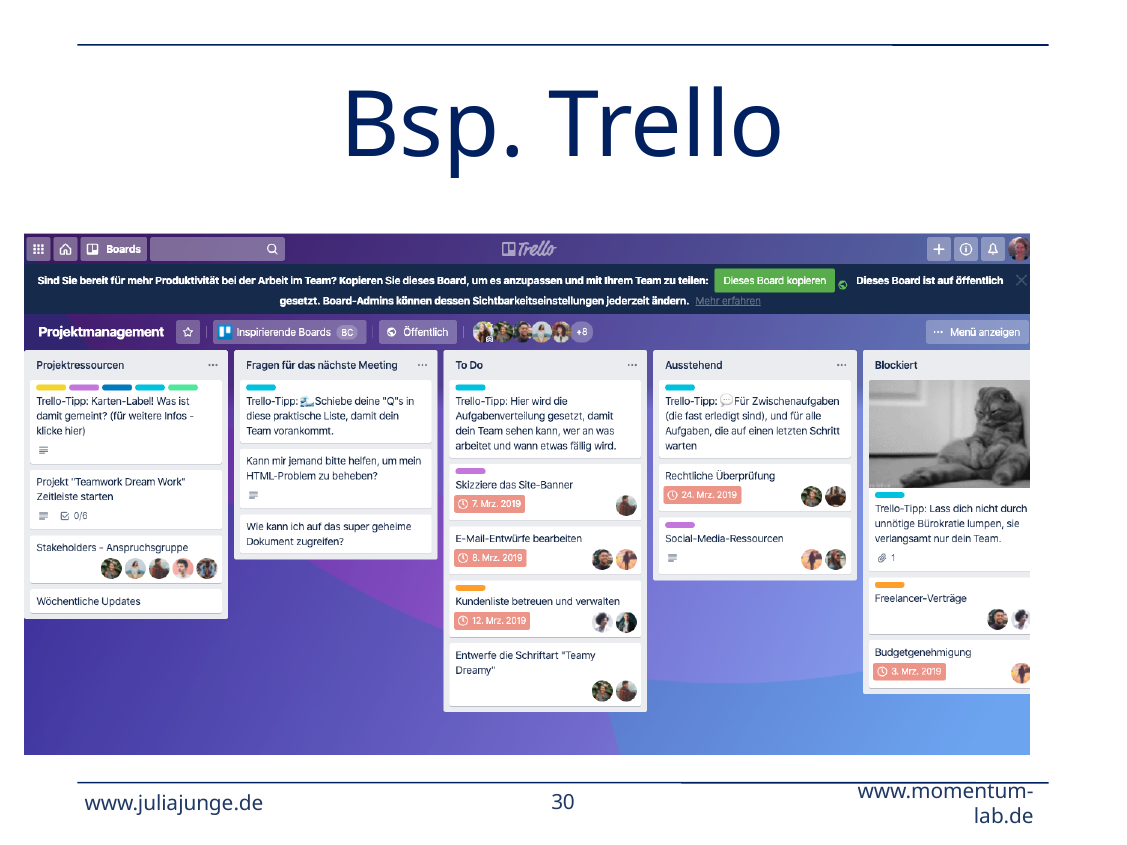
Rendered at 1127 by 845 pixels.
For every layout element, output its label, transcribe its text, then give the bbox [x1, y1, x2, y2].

title Bsp. Trello [77, 44, 1049, 209]
slide_number www.juliajunge.de [69, 780, 331, 825]
slide_number <number> [436, 780, 690, 825]
picture [24, 233, 1030, 755]
slide_number www.momentum-lab.de [795, 780, 1049, 825]
